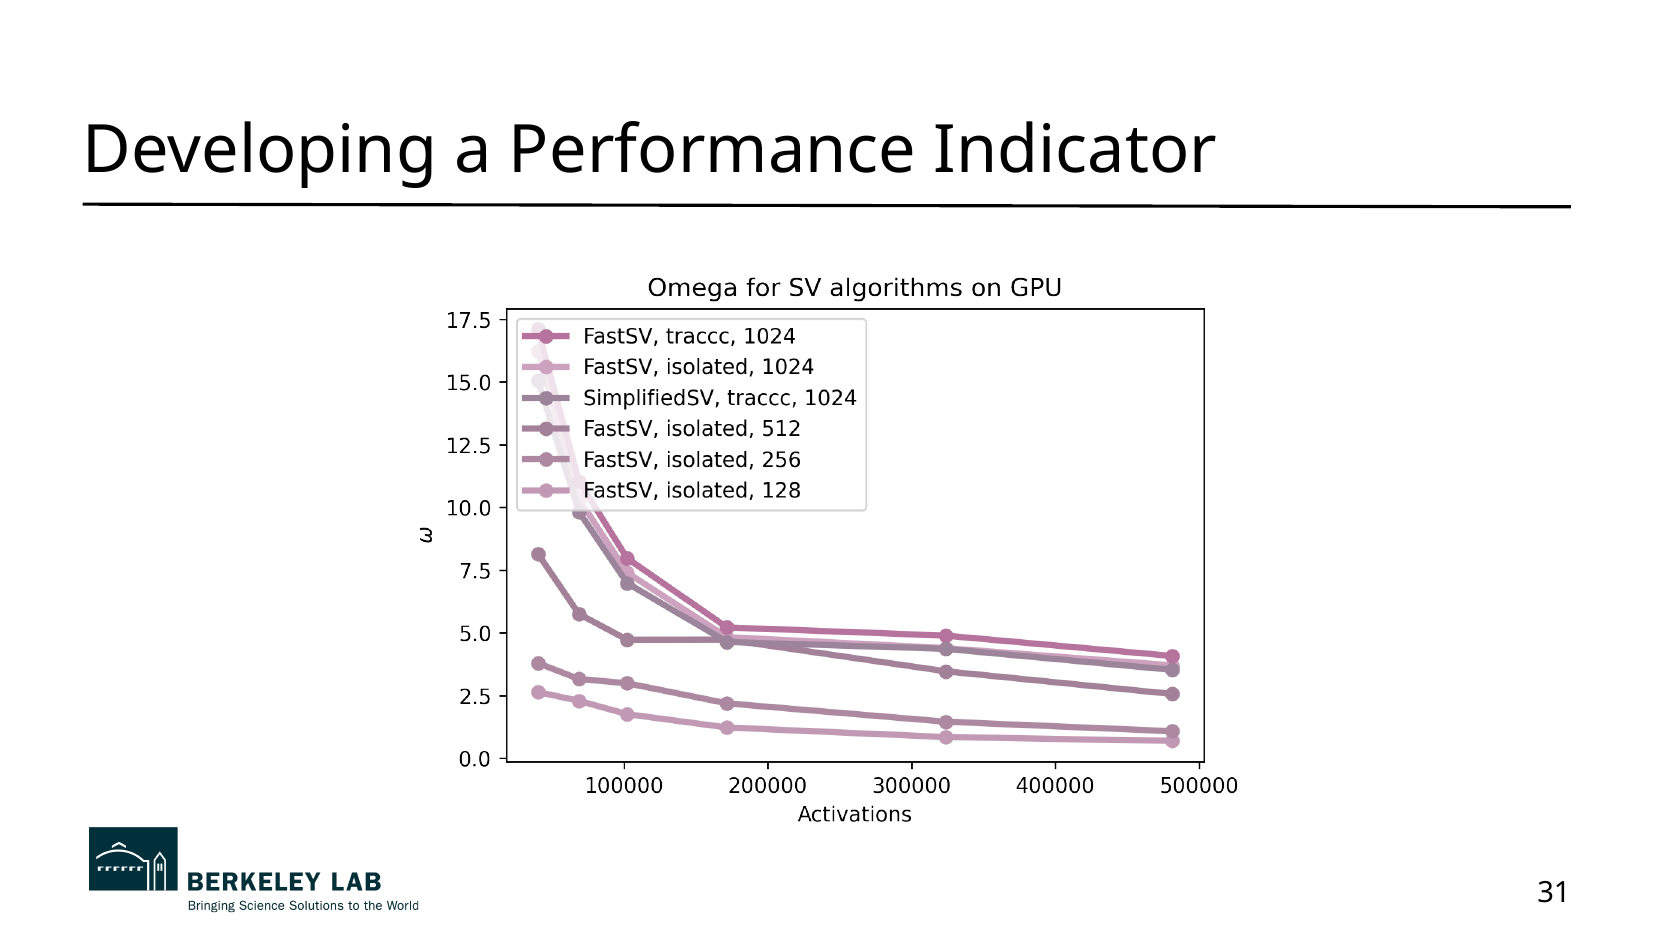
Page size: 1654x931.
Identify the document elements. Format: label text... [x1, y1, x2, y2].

title Developing a Performance Indicator [82, 37, 1571, 193]
picture [71, 262, 1253, 930]
